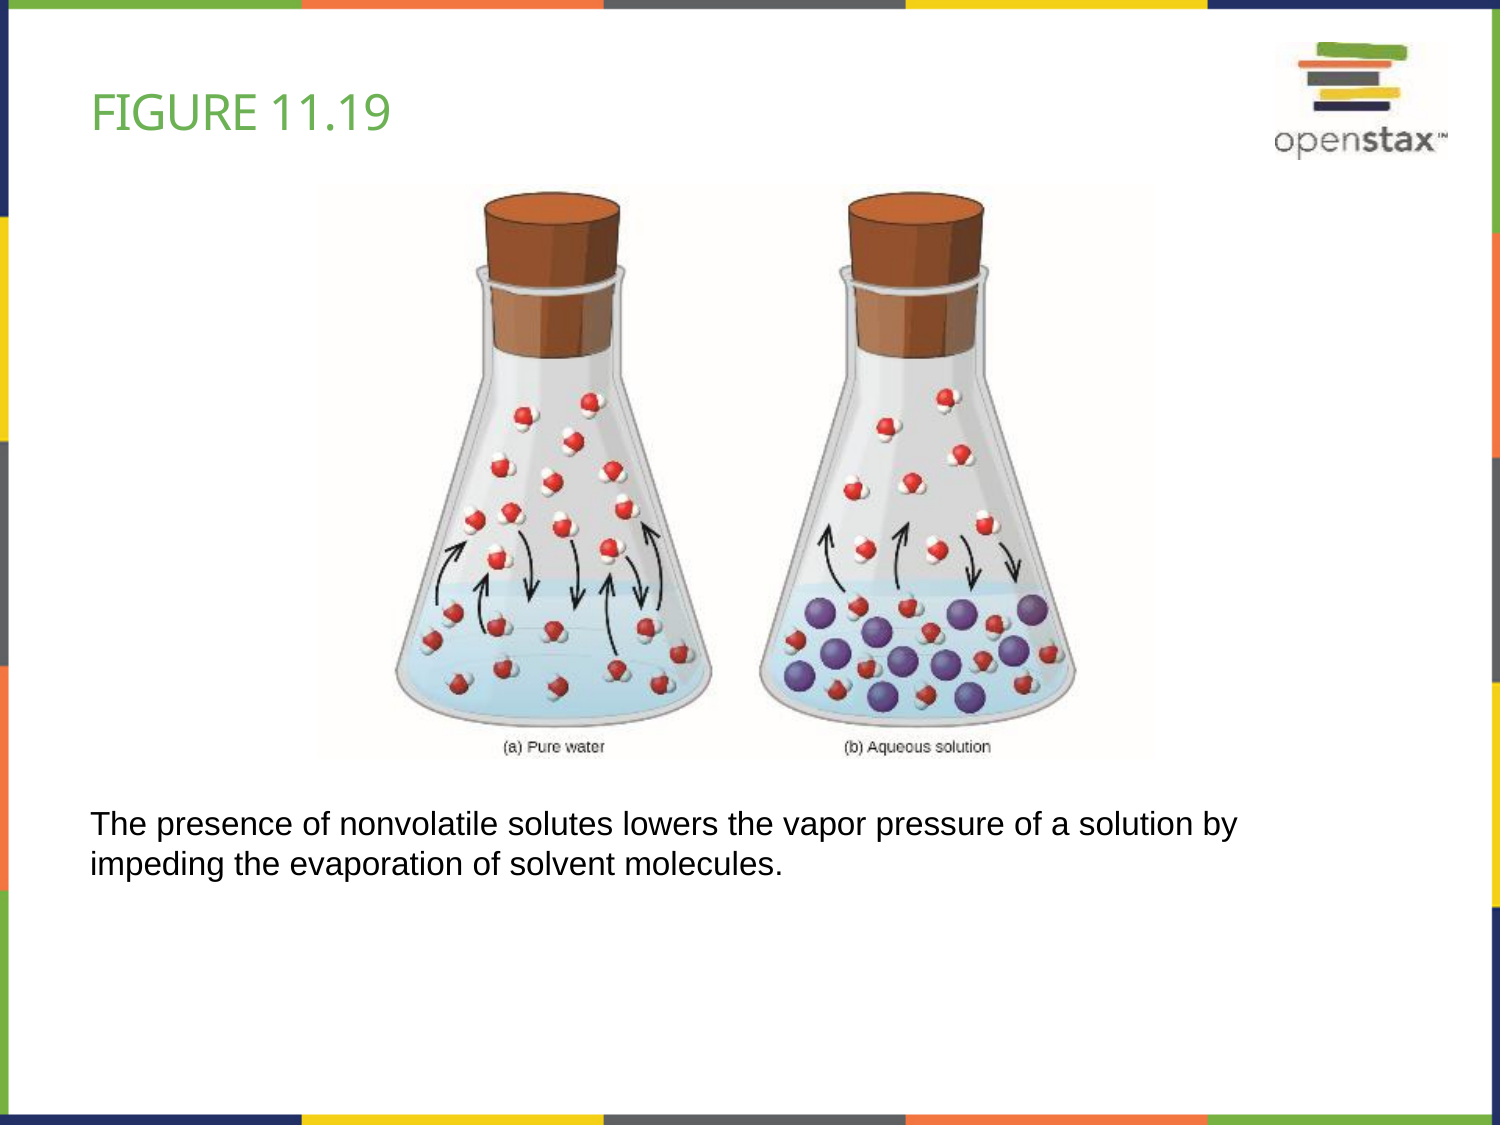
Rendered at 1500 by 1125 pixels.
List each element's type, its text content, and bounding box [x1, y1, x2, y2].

list The presence of nonvolatile solutes lowers the vapor pressure of a solution by impeding the evaporation of solvent molecules. [75, 794, 1398, 986]
picture [0, 0, 1500, 1125]
title Figure 11.19 [75, 39, 1398, 148]
